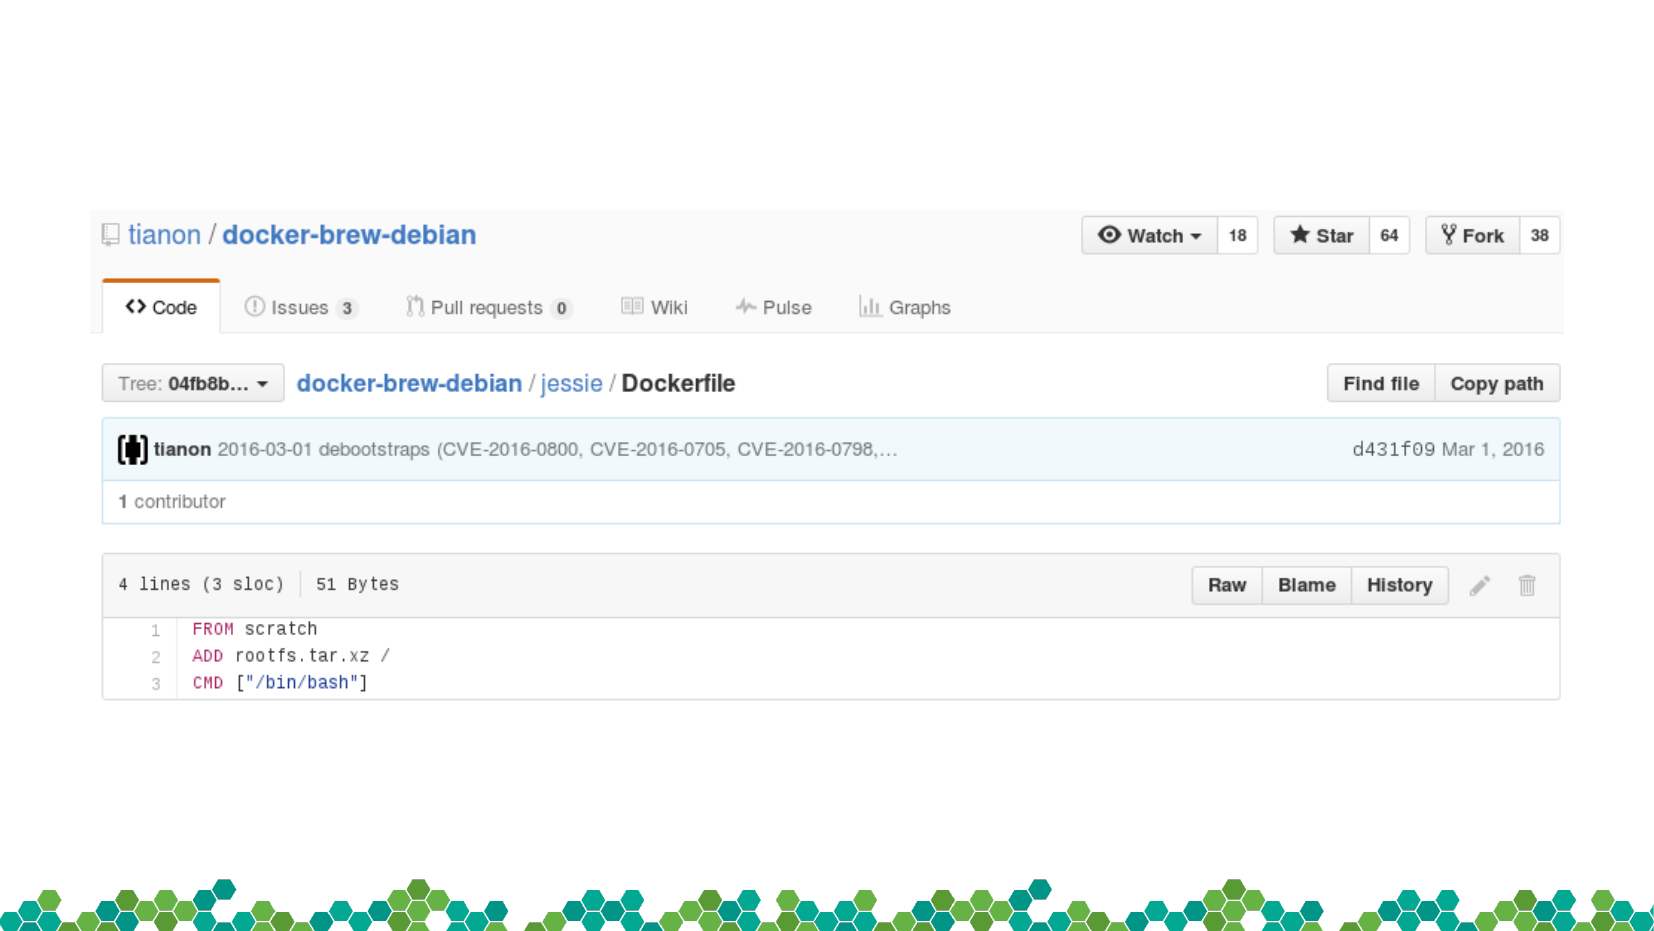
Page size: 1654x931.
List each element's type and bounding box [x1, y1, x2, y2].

picture [90, 210, 1564, 720]
picture [0, 871, 1654, 931]
